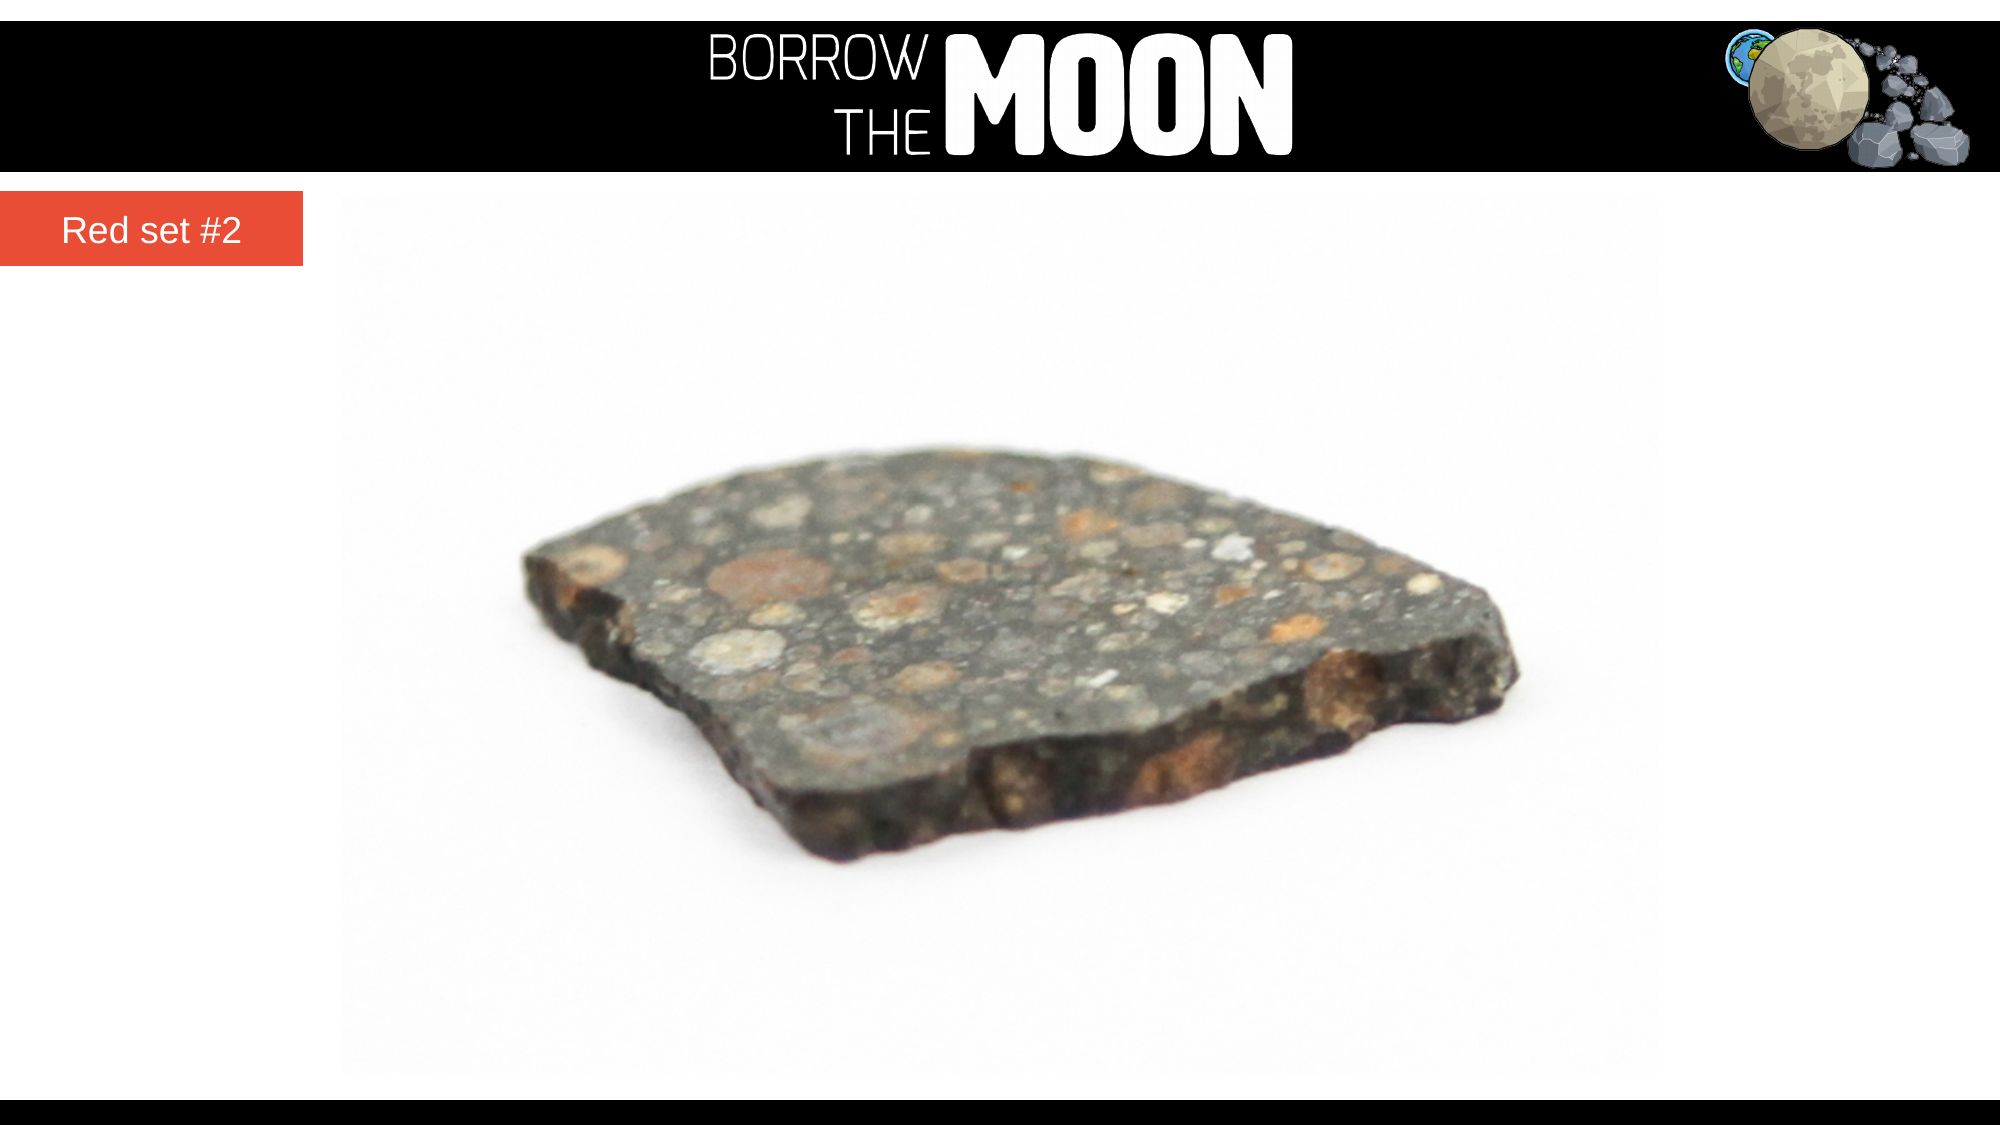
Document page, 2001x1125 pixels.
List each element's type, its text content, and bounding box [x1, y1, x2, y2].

picture [341, 196, 1659, 1074]
text_box Red set #2 [0, 191, 303, 266]
